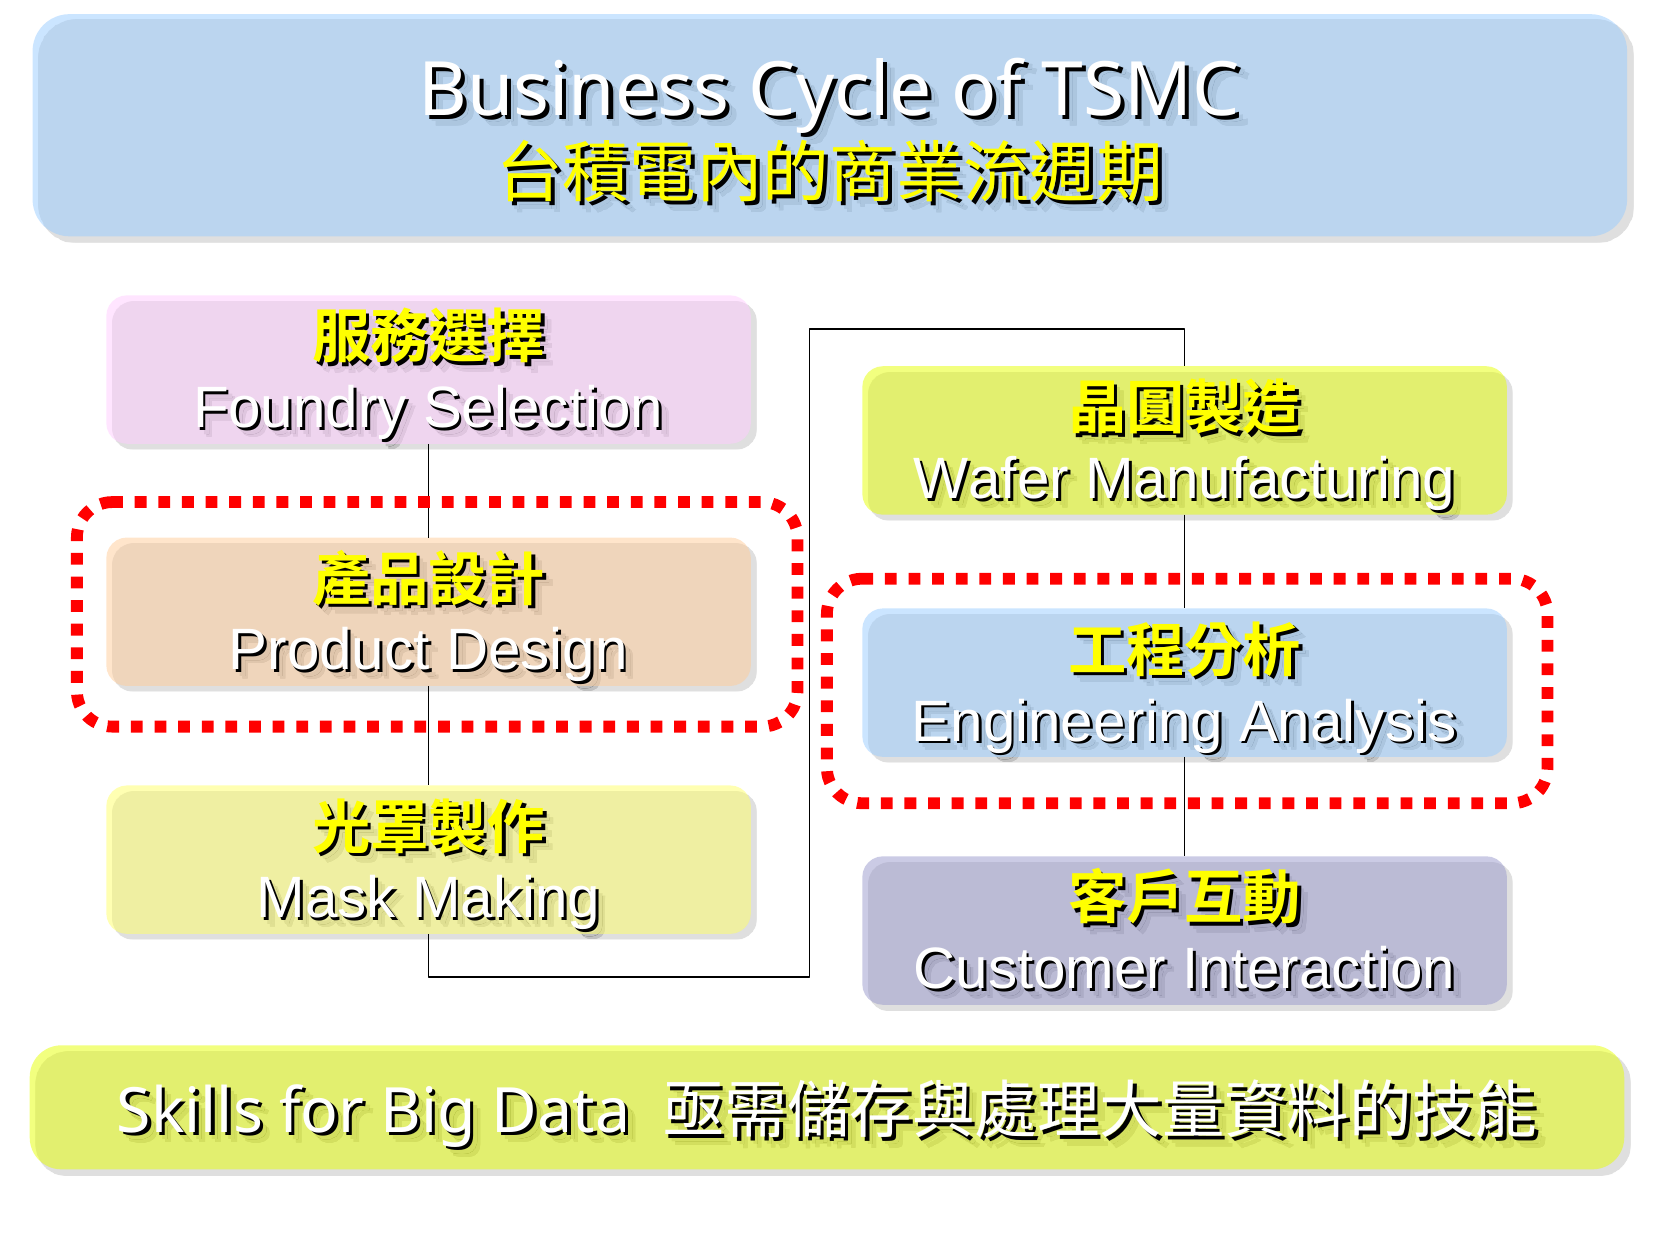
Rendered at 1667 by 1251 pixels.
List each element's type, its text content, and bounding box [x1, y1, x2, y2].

text_box 光罩製作 Mask Making [106, 785, 751, 934]
text_box 客戶互動 Customer Interaction [862, 856, 1507, 1005]
text_box 產品設計 Product Design [106, 537, 751, 686]
text_box Business Cycle of TSMC 台積電內的商業流週期 [32, 14, 1628, 237]
text_box Skills for Big Data 亟需儲存與處理大量資料的技能 [29, 1045, 1625, 1170]
text_box 晶圓製造 Wafer Manufacturing [862, 366, 1507, 515]
text_box 服務選擇 Foundry Selection [106, 295, 751, 444]
text_box 工程分析 Engineering Analysis [862, 608, 1507, 757]
